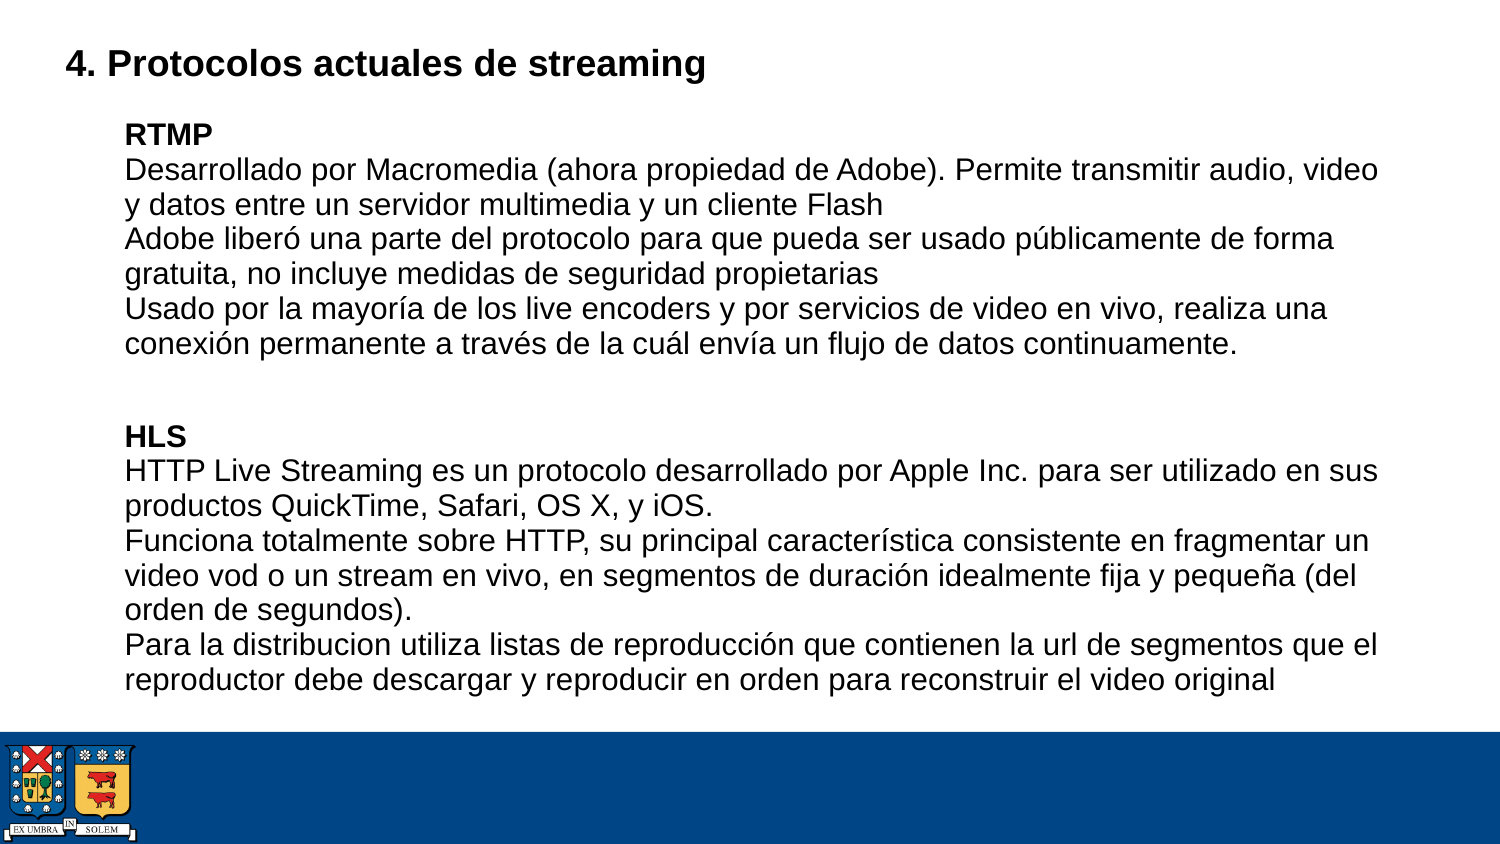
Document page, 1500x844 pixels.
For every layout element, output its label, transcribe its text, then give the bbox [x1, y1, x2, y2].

text_box 4. Protocolos actuales de streaming RTMP Desarrollado por Macromedia (ahora propiedad de Adobe). Permite transmitir audio, video y datos entre un servidor multimedia y un cliente Flash Adobe liberó una parte del protocolo para que pueda ser usado públicamente de forma gratuita, no incluye medidas de seguridad propietarias Usado por la mayoría de los live encoders y por servicios de video en vivo, realiza una conexión permanente a través de la cuál envía un flujo de datos continuamente. HLS HTTP Live Streaming es un protocolo desarrollado por Apple Inc. para ser utilizado en sus productos QuickTime, Safari, OS X, y iOS. Funciona totalmente sobre HTTP, su principal característica consistente en fragmentar un video vod o un stream en vivo, en segmentos de duración idealmente fija y pequeña (del orden de segundos). Para la distribucion utiliza listas de reproducción que contienen la url de segmentos que el reproductor debe descargar y reproducir en orden para reconstruir el video original [50, 35, 1418, 705]
picture [2, 732, 139, 844]
